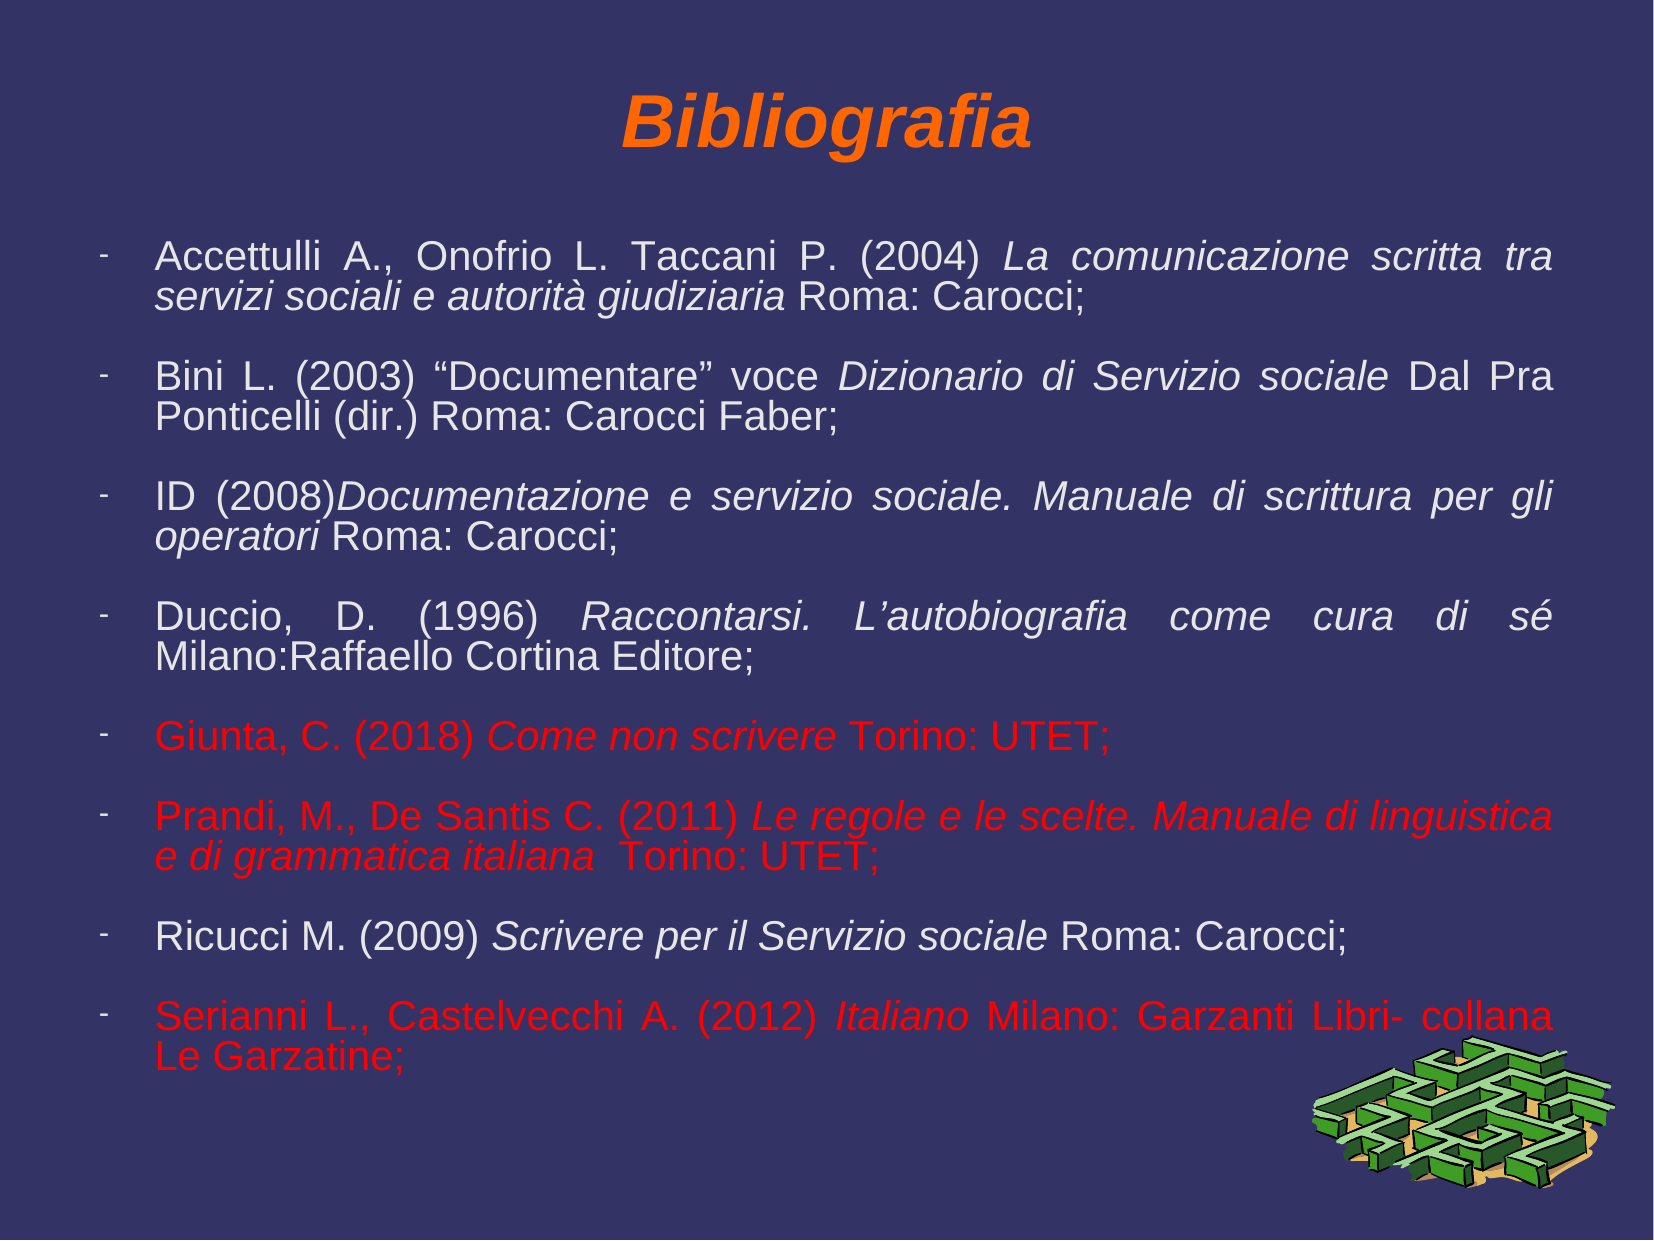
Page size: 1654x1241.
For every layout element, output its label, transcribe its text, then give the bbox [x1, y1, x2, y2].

text_box Accettulli A., Onofrio L. Taccani P. (2004) La comunicazione scritta tra servizi sociali e autorità giudiziaria Roma: Carocci; Bini L. (2003) “Documentare” voce Dizionario di Servizio sociale Dal Pra Ponticelli (dir.) Roma: Carocci Faber; ID (2008)Documentazione e servizio sociale. Manuale di scrittura per gli operatori Roma: Carocci; Duccio, D. (1996) Raccontarsi. L’autobiografia come cura di sé Milano:Raffaello Cortina Editore; Giunta, C. (2018) Come non scrivere Torino: UTET; Prandi, M., De Santis C. (2011) Le regole e le scelte. Manuale di linguistica e di grammatica italiana Torino: UTET; Ricucci M. (2009) Scrivere per il Servizio sociale Roma: Carocci; Serianni L., Castelvecchi A. (2012) Italiano Milano: Garzanti Libri- collana Le Garzatine; [82, 230, 1571, 1241]
text_box Bibliografia [121, 19, 1535, 227]
